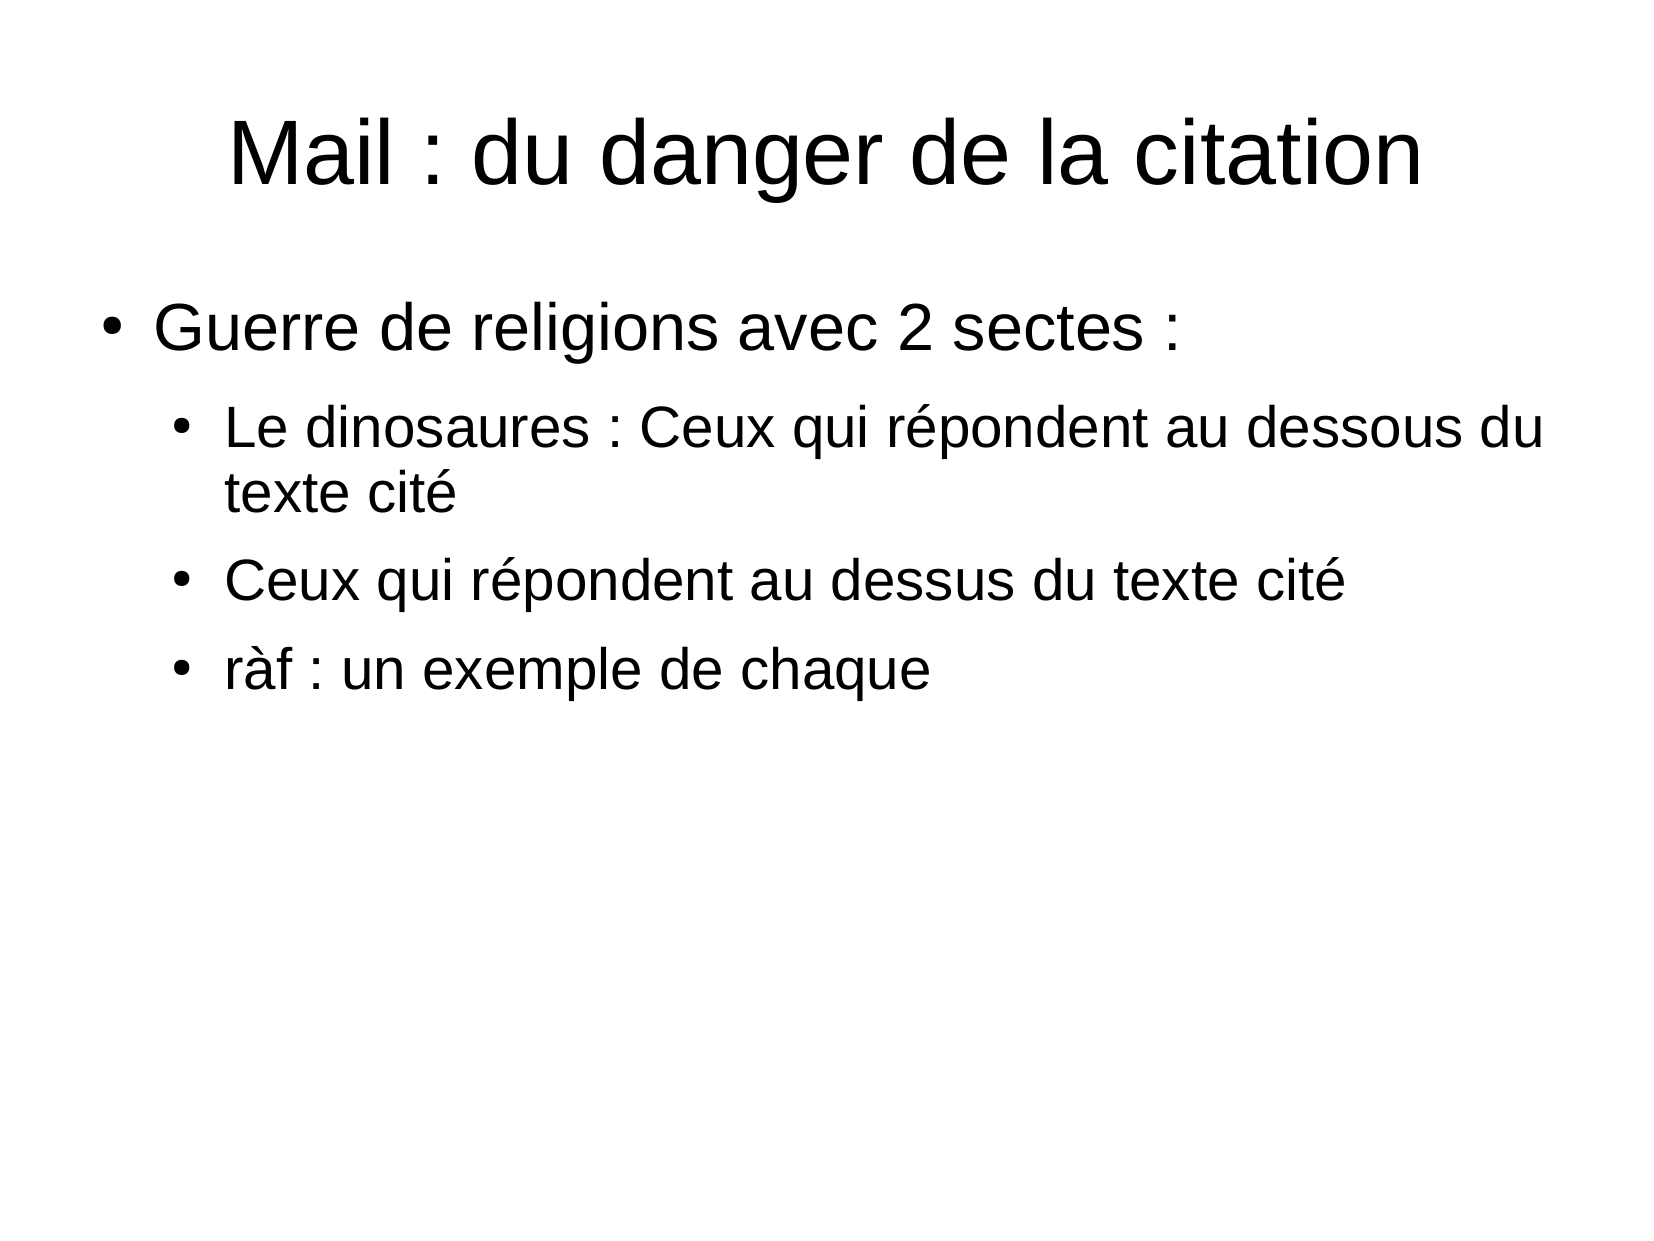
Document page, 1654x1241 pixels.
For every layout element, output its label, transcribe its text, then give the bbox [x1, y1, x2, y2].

list Guerre de religions avec 2 sectes : Le dinosaures : Ceux qui répondent au dessous du texte cité Ceux qui répondent au dessus du texte cité ràf : un exemple de chaque [82, 290, 1571, 1109]
title Mail : du danger de la citation [82, 49, 1571, 257]
